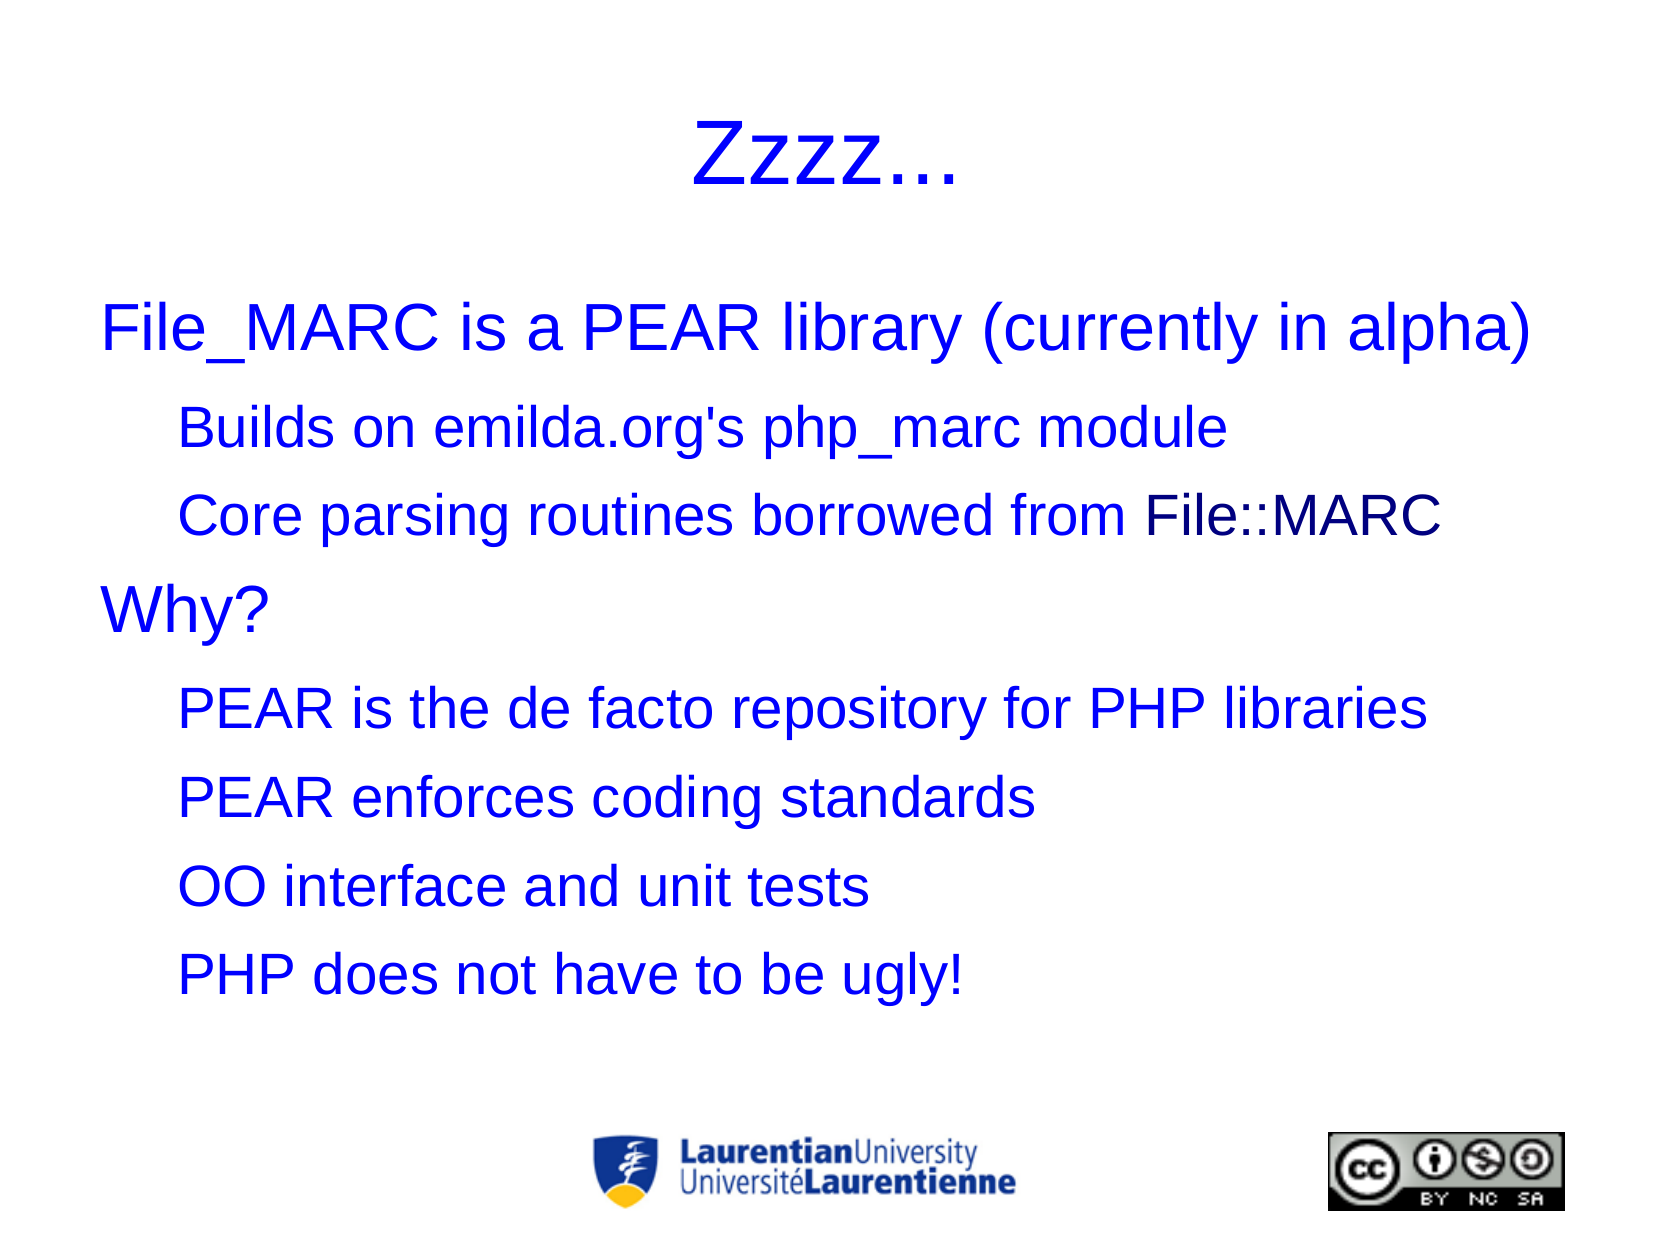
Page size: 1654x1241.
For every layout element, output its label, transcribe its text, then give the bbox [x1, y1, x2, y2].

title Zzzz... [82, 49, 1571, 257]
picture [1328, 1132, 1565, 1211]
picture [562, 1104, 1047, 1240]
list File_MARC is a PEAR library (currently in alpha) Builds on emilda.org's php_marc module Core parsing routines borrowed from File::MARC Why? PEAR is the de facto repository for PHP libraries PEAR enforces coding standards OO interface and unit tests PHP does not have to be ugly! [82, 290, 1571, 1094]
